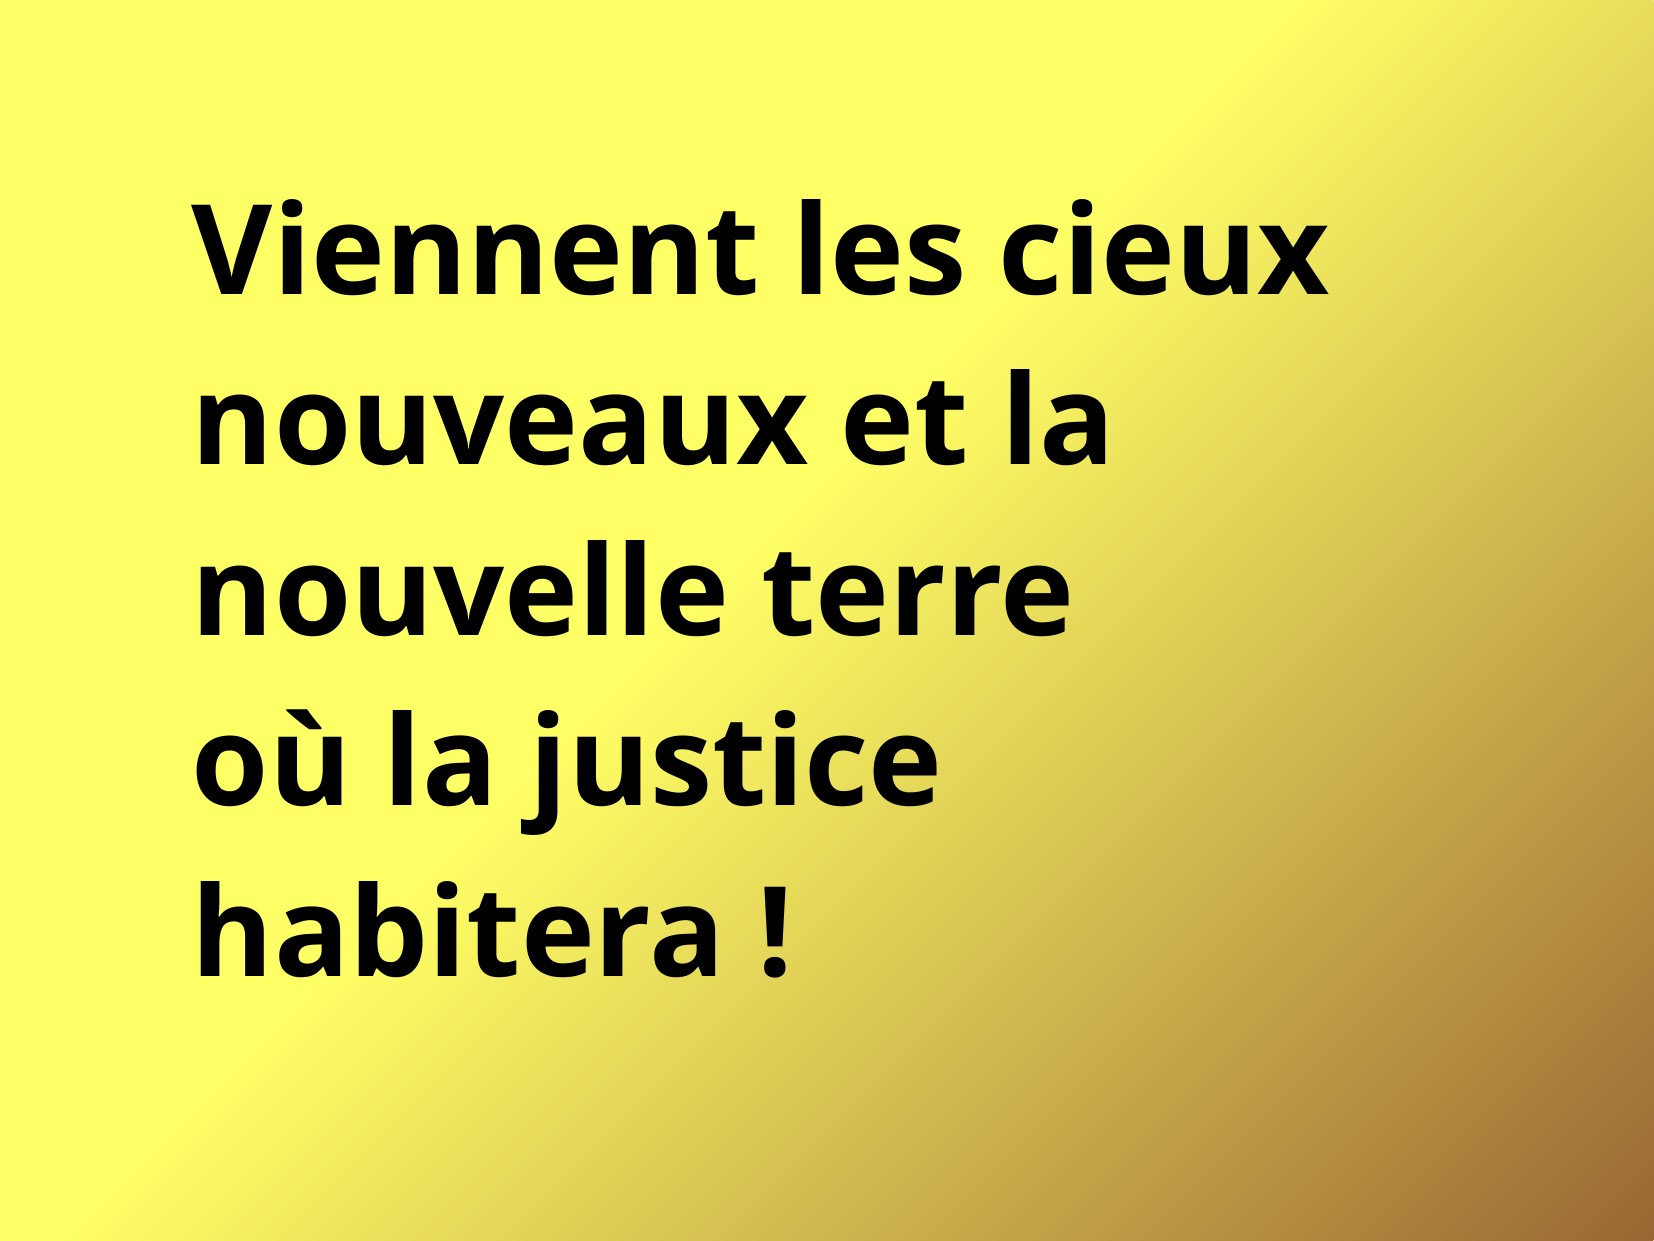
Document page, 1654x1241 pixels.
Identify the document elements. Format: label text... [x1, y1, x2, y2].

text_box Viennent les cieux nouveaux et la nouvelle terre où la justice habitera ! [106, 153, 1536, 1040]
